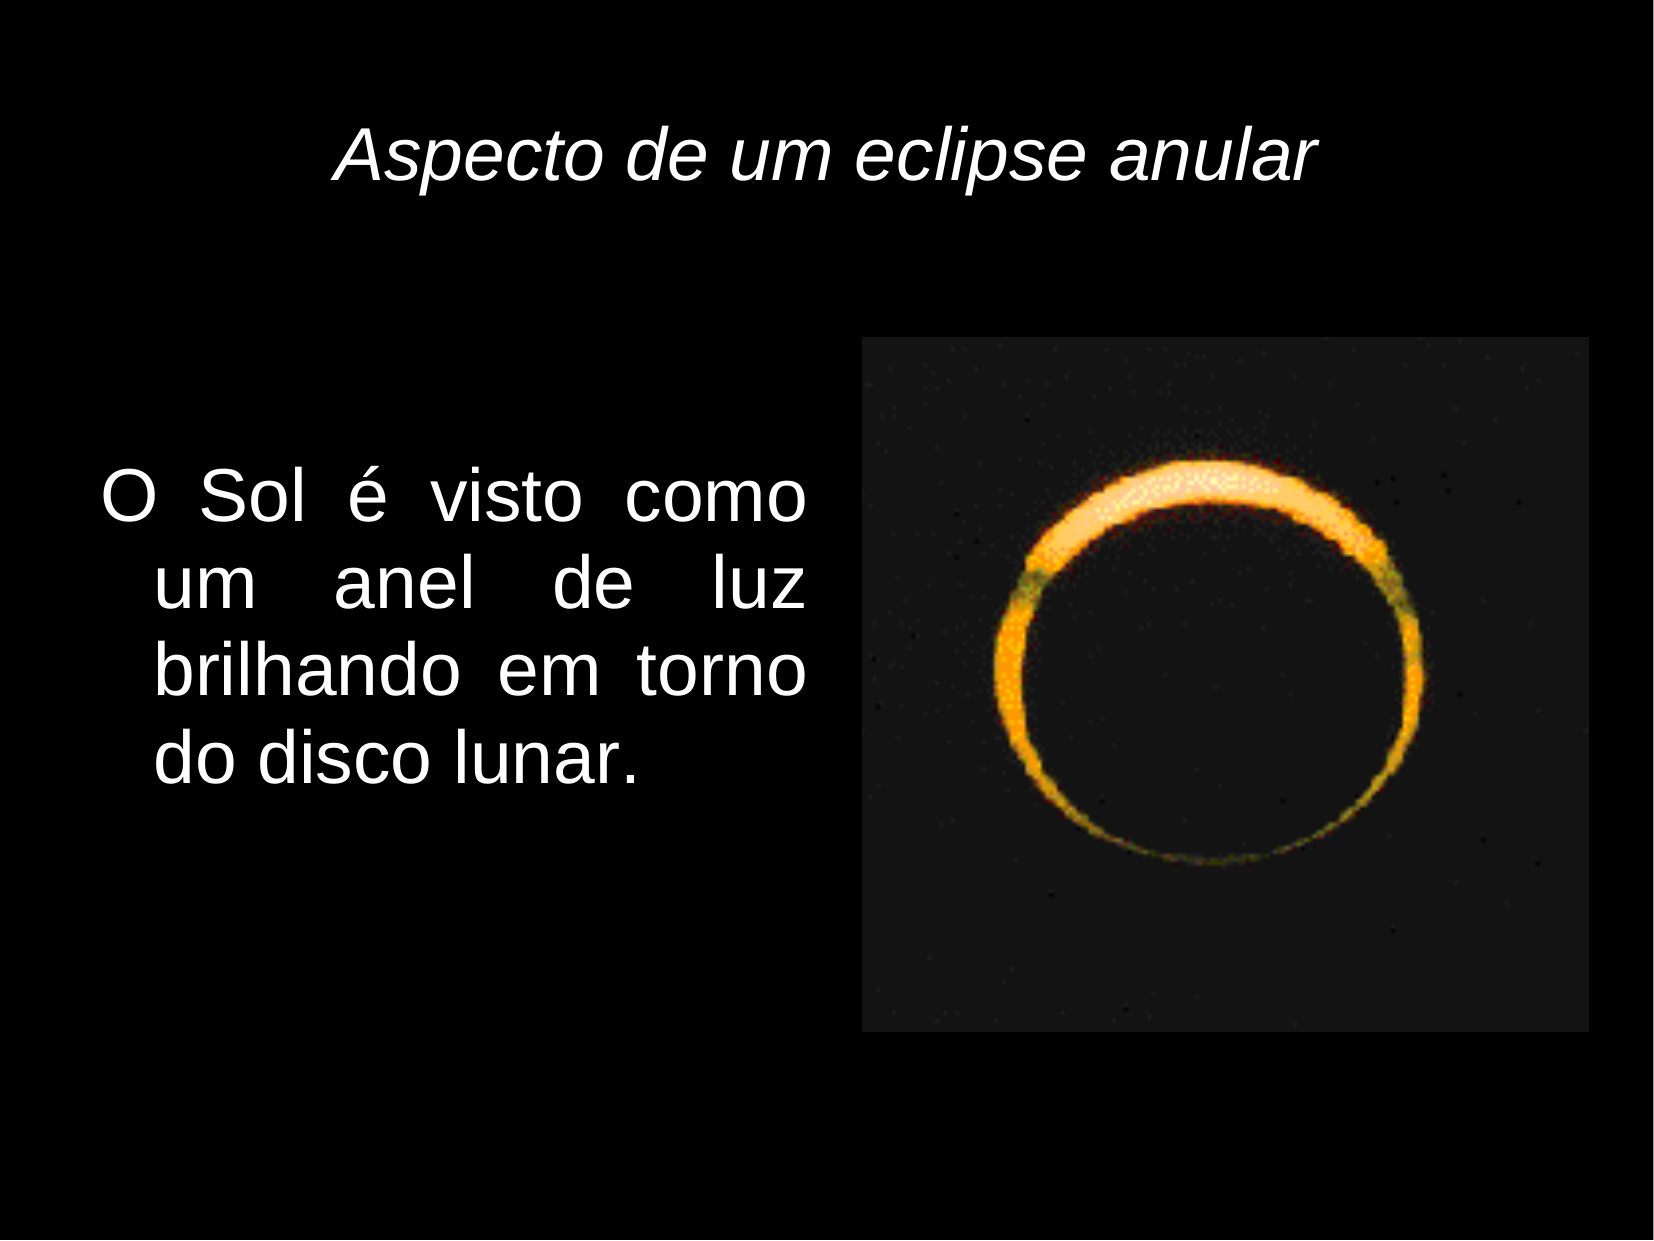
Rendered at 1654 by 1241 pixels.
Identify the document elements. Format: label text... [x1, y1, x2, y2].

list O Sol é visto como um anel de luz brilhando em torno do disco lunar. [82, 450, 809, 938]
picture [862, 337, 1589, 1032]
title Aspecto de um eclipse anular [82, 49, 1571, 257]
